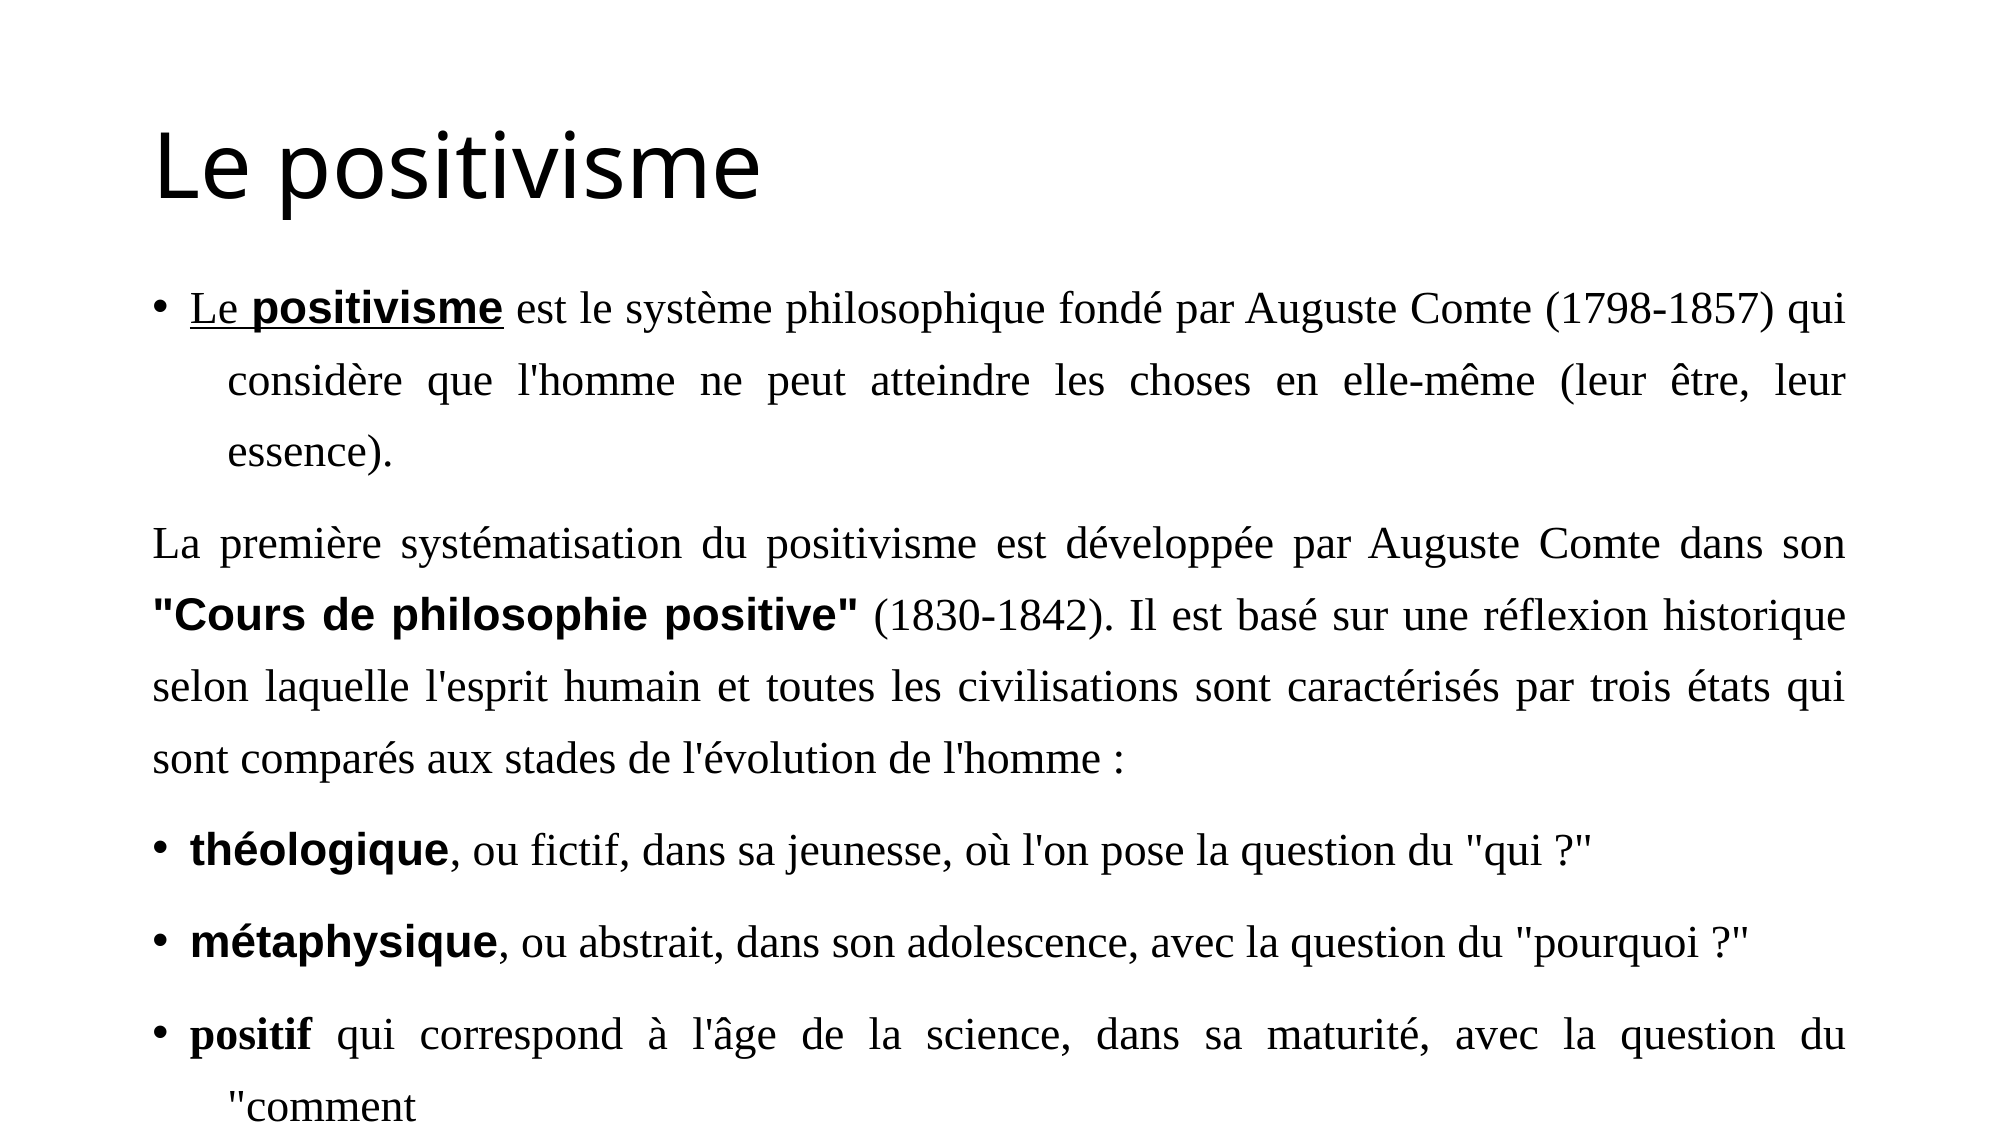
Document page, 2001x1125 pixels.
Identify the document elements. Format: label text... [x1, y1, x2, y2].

title Le positivisme [137, 59, 1863, 254]
list Le positivisme est le système philosophique fondé par Auguste Comte (1798-1857) qui considère que l'homme ne peut atteindre les choses en elle-même (leur être, leur essence). La première systématisation du positivisme est développée par Auguste Comte dans son "Cours de philosophie positive" (1830-1842). Il est basé sur une réflexion historique selon laquelle l'esprit humain et toutes les civilisations sont caractérisés par trois états qui sont comparés aux stades de l'évolution de l'homme : théologique, ou fictif, dans sa jeunesse, où l'on pose la question du "qui ?" métaphysique, ou abstrait, dans son adolescence, avec la question du "pourquoi ?" positif qui correspond à l'âge de la science, dans sa maturité, avec la question du "comment [137, 254, 1863, 1125]
